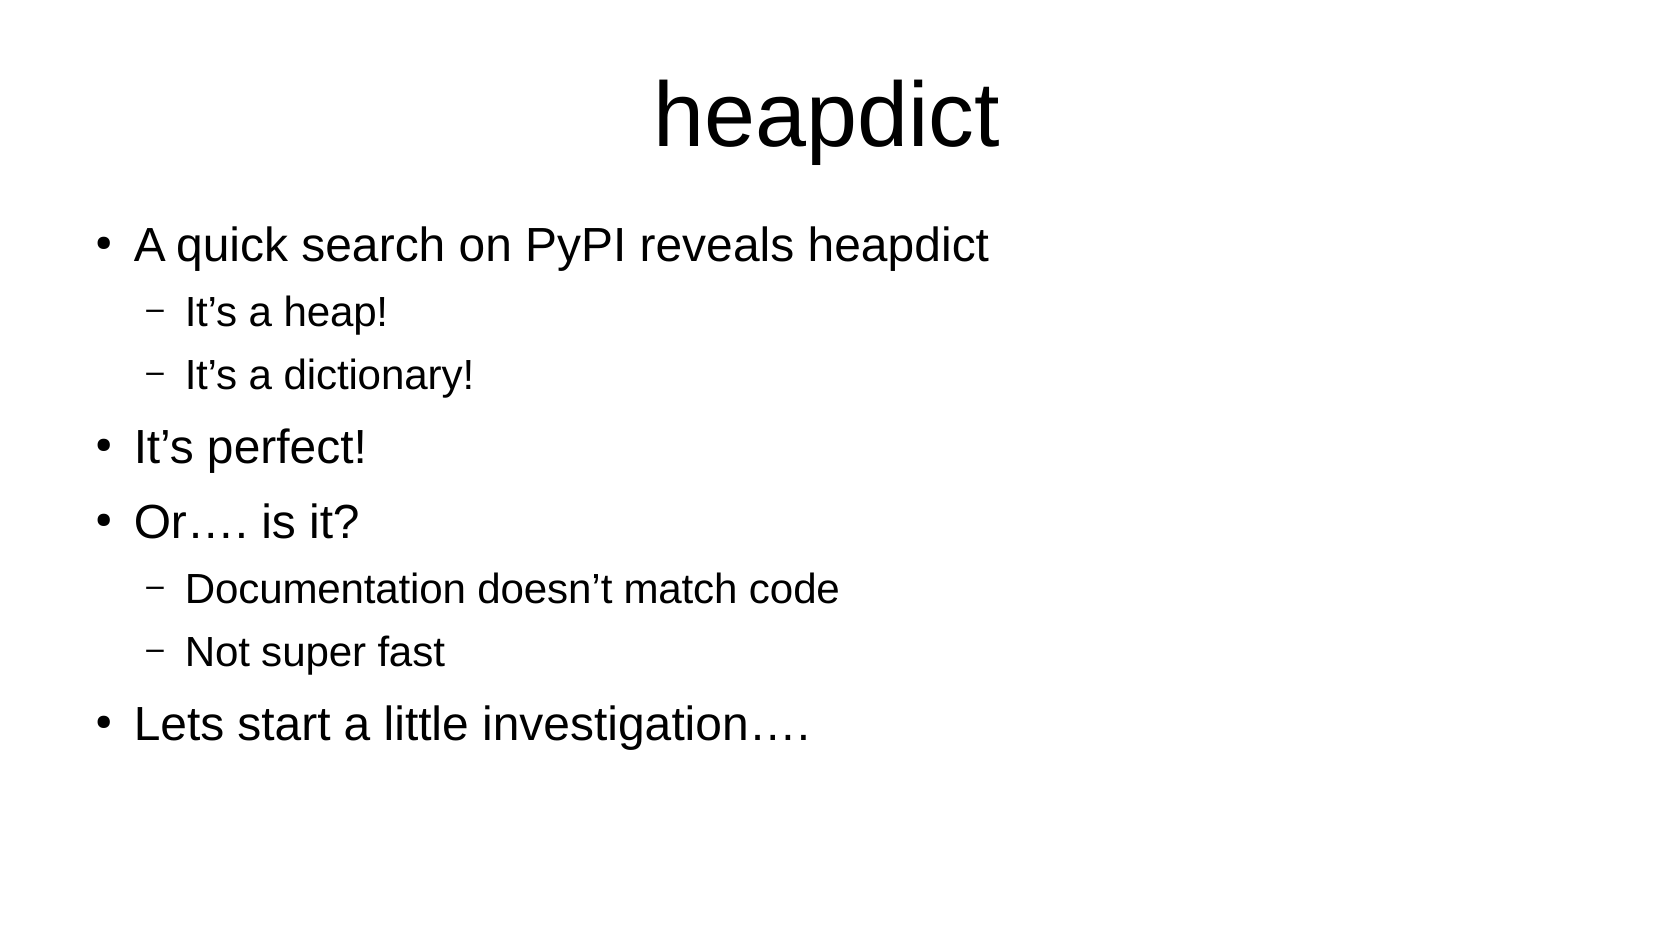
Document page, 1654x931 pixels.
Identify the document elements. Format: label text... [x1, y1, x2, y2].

list A quick search on PyPI reveals heapdict It’s a heap! It’s a dictionary! It’s perfect! Or…. is it? Documentation doesn’t match code Not super fast Lets start a little investigation…. [82, 217, 1571, 758]
title heapdict [82, 37, 1571, 193]
